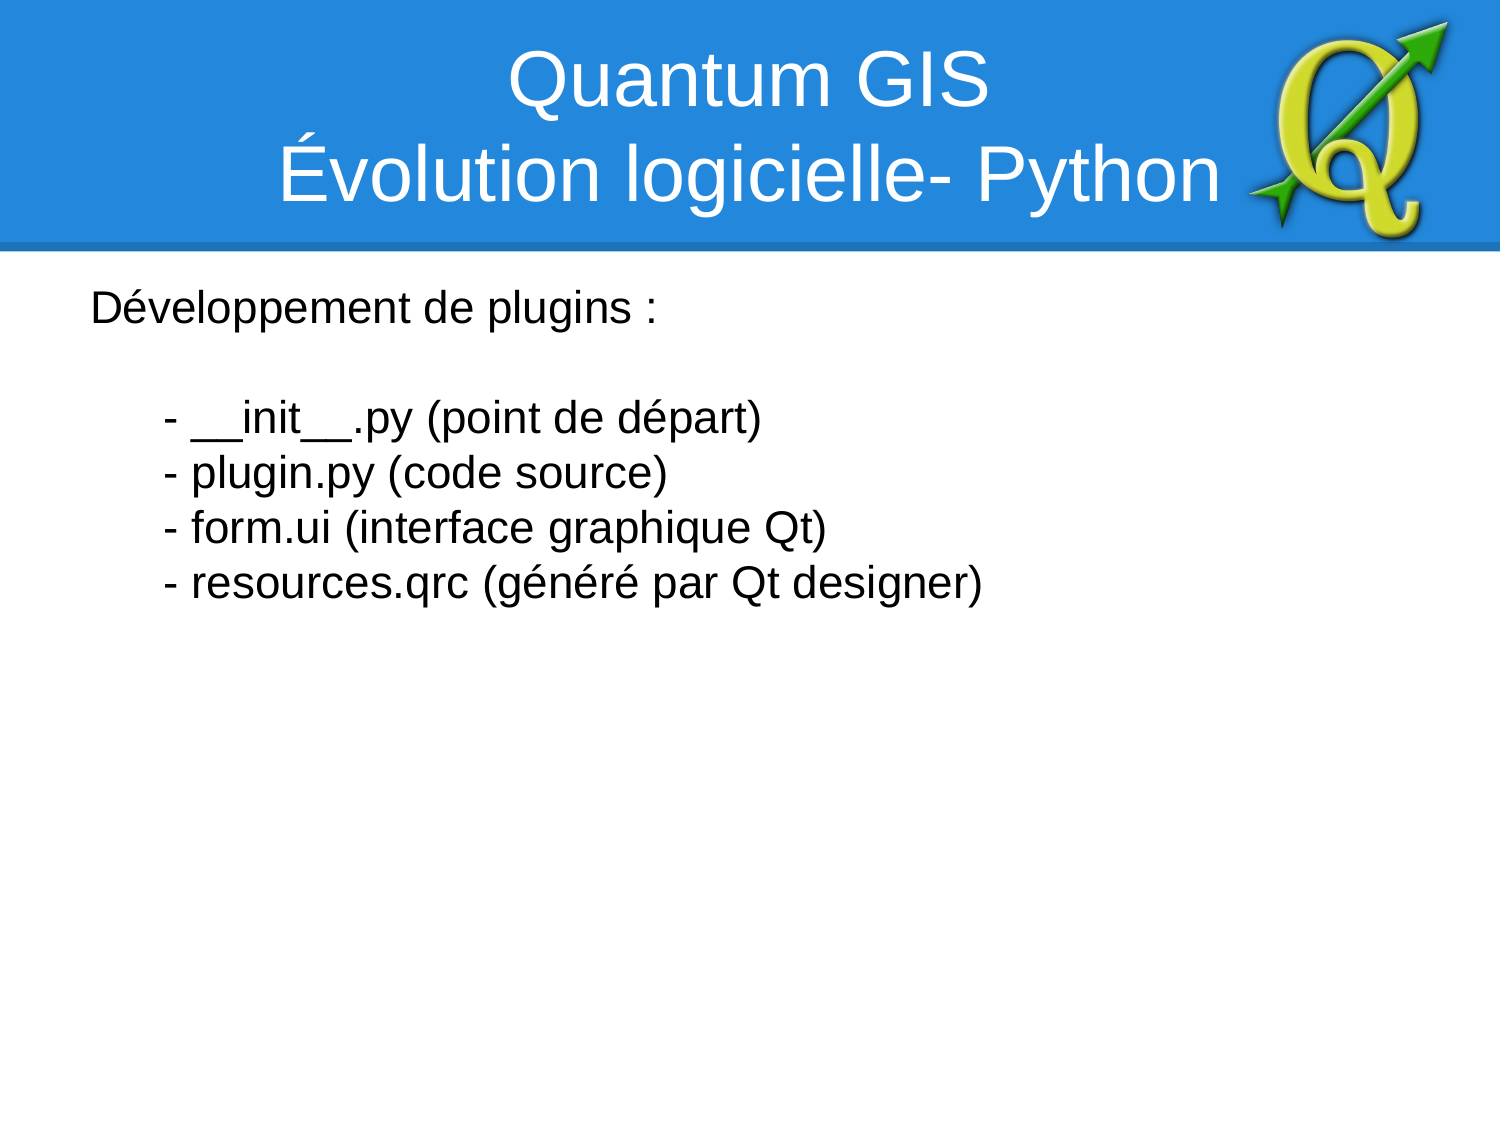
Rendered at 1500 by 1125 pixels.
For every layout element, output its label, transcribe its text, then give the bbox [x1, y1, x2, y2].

list Développement de plugins : - __init__.py (point de départ) - plugin.py (code source) - form.ui (interface graphique Qt) - resources.qrc (généré par Qt designer) [75, 262, 1425, 1036]
title Quantum GIS Évolution logicielle- Python [75, 12, 1238, 233]
text_box [1238, 10, 1459, 248]
